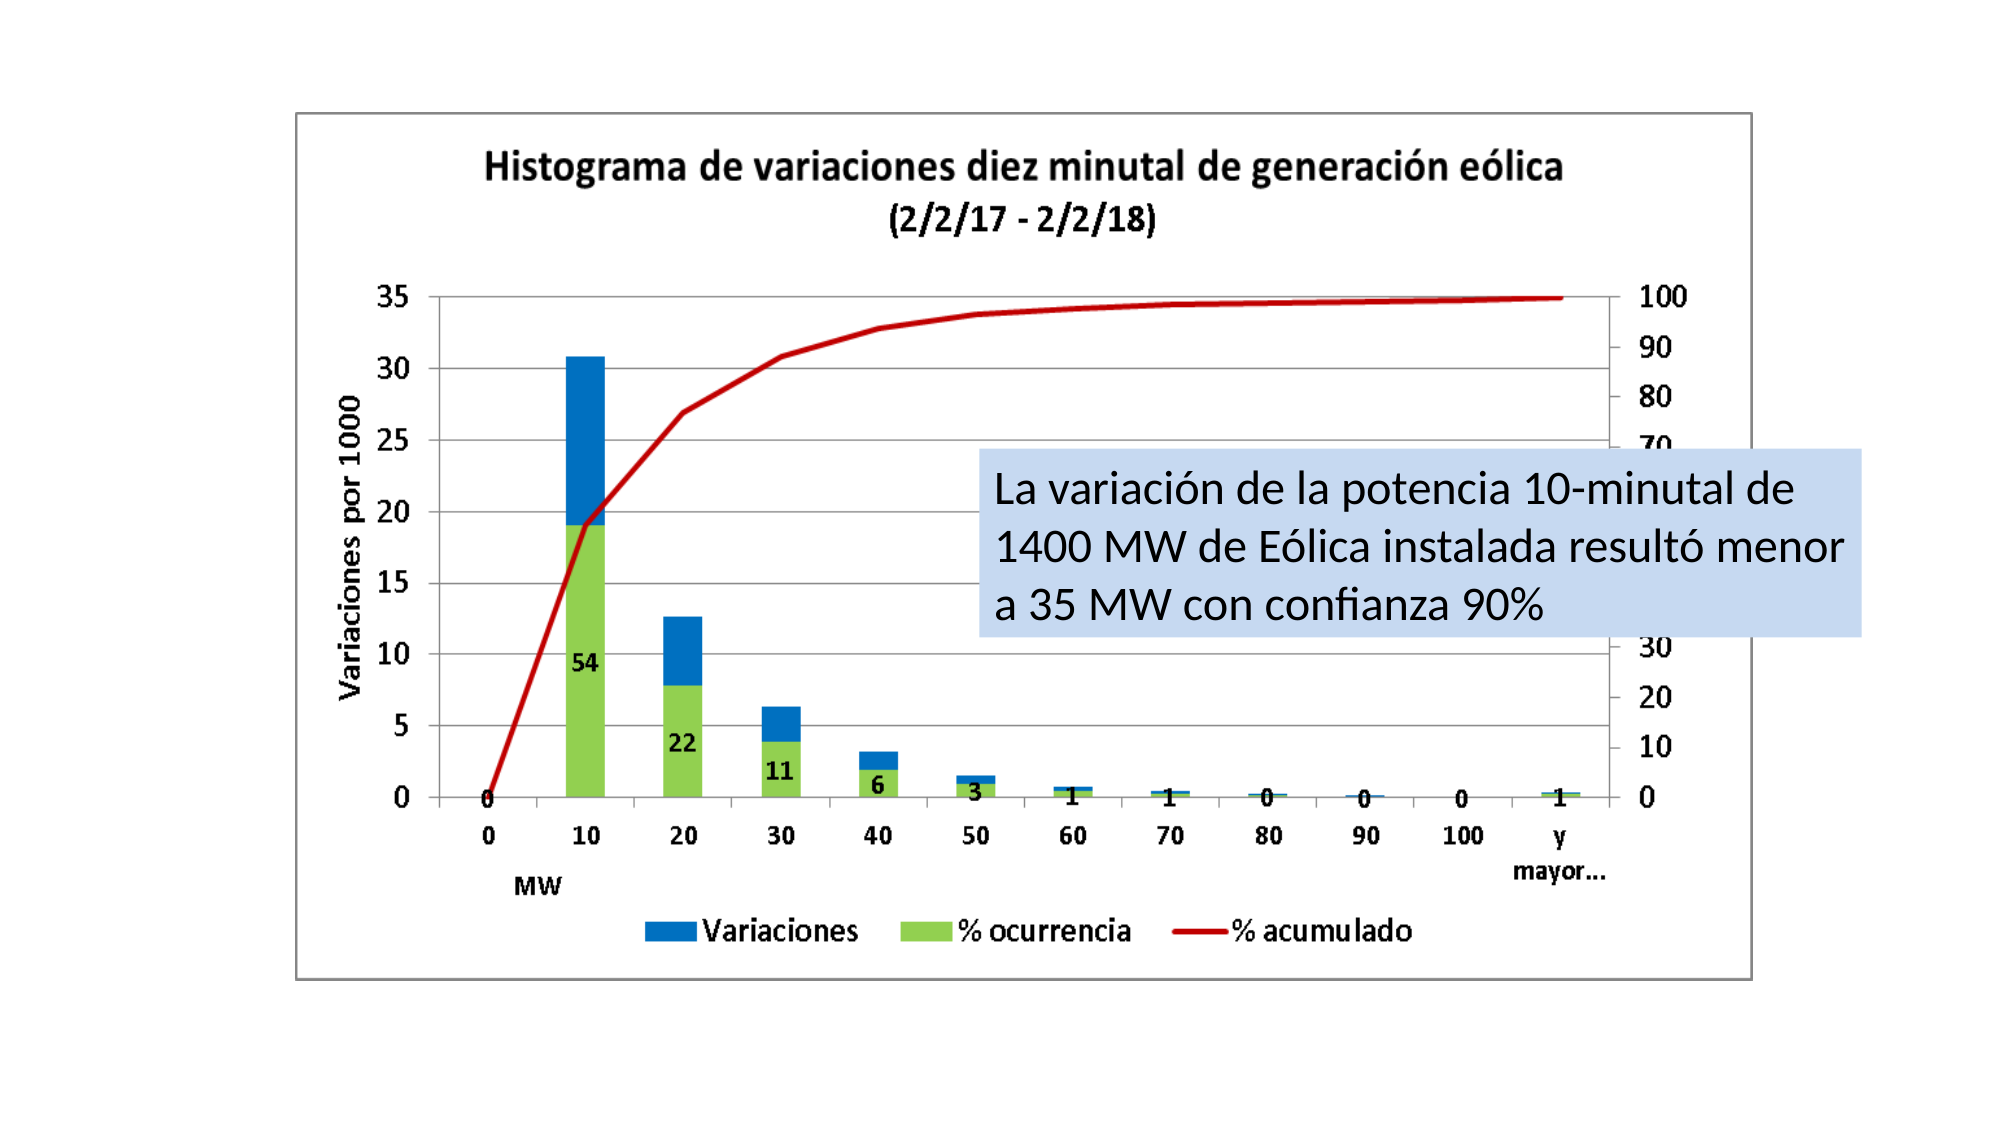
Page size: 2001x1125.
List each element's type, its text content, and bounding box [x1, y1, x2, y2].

text_box La variación de la potencia 10-minutal de 1400 MW de Eólica instalada resultó menor a 35 MW con confianza 90% [979, 448, 1862, 638]
picture [295, 112, 1753, 981]
